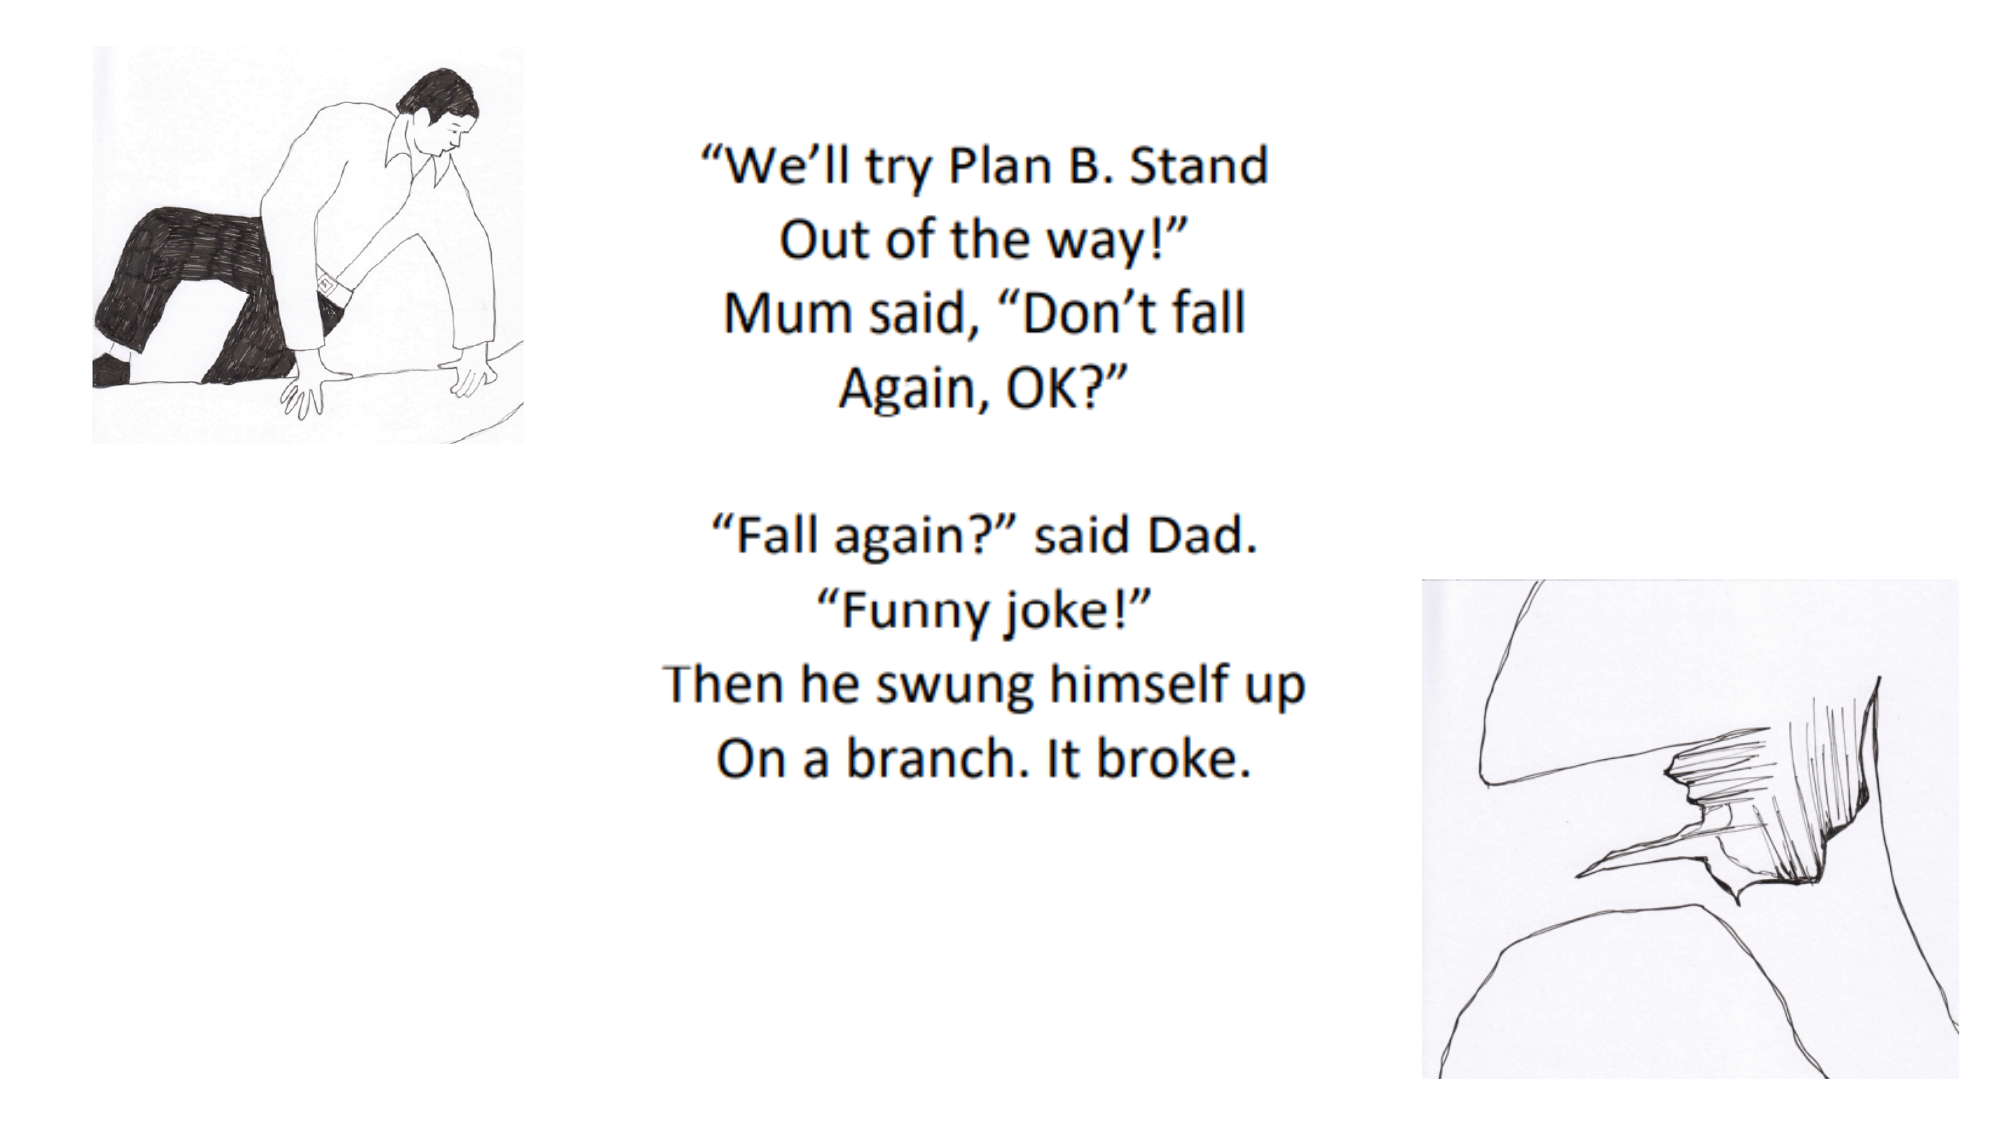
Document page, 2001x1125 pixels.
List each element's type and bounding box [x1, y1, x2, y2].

picture [1416, 565, 1964, 1079]
picture [583, 69, 1406, 970]
picture [83, 44, 559, 444]
